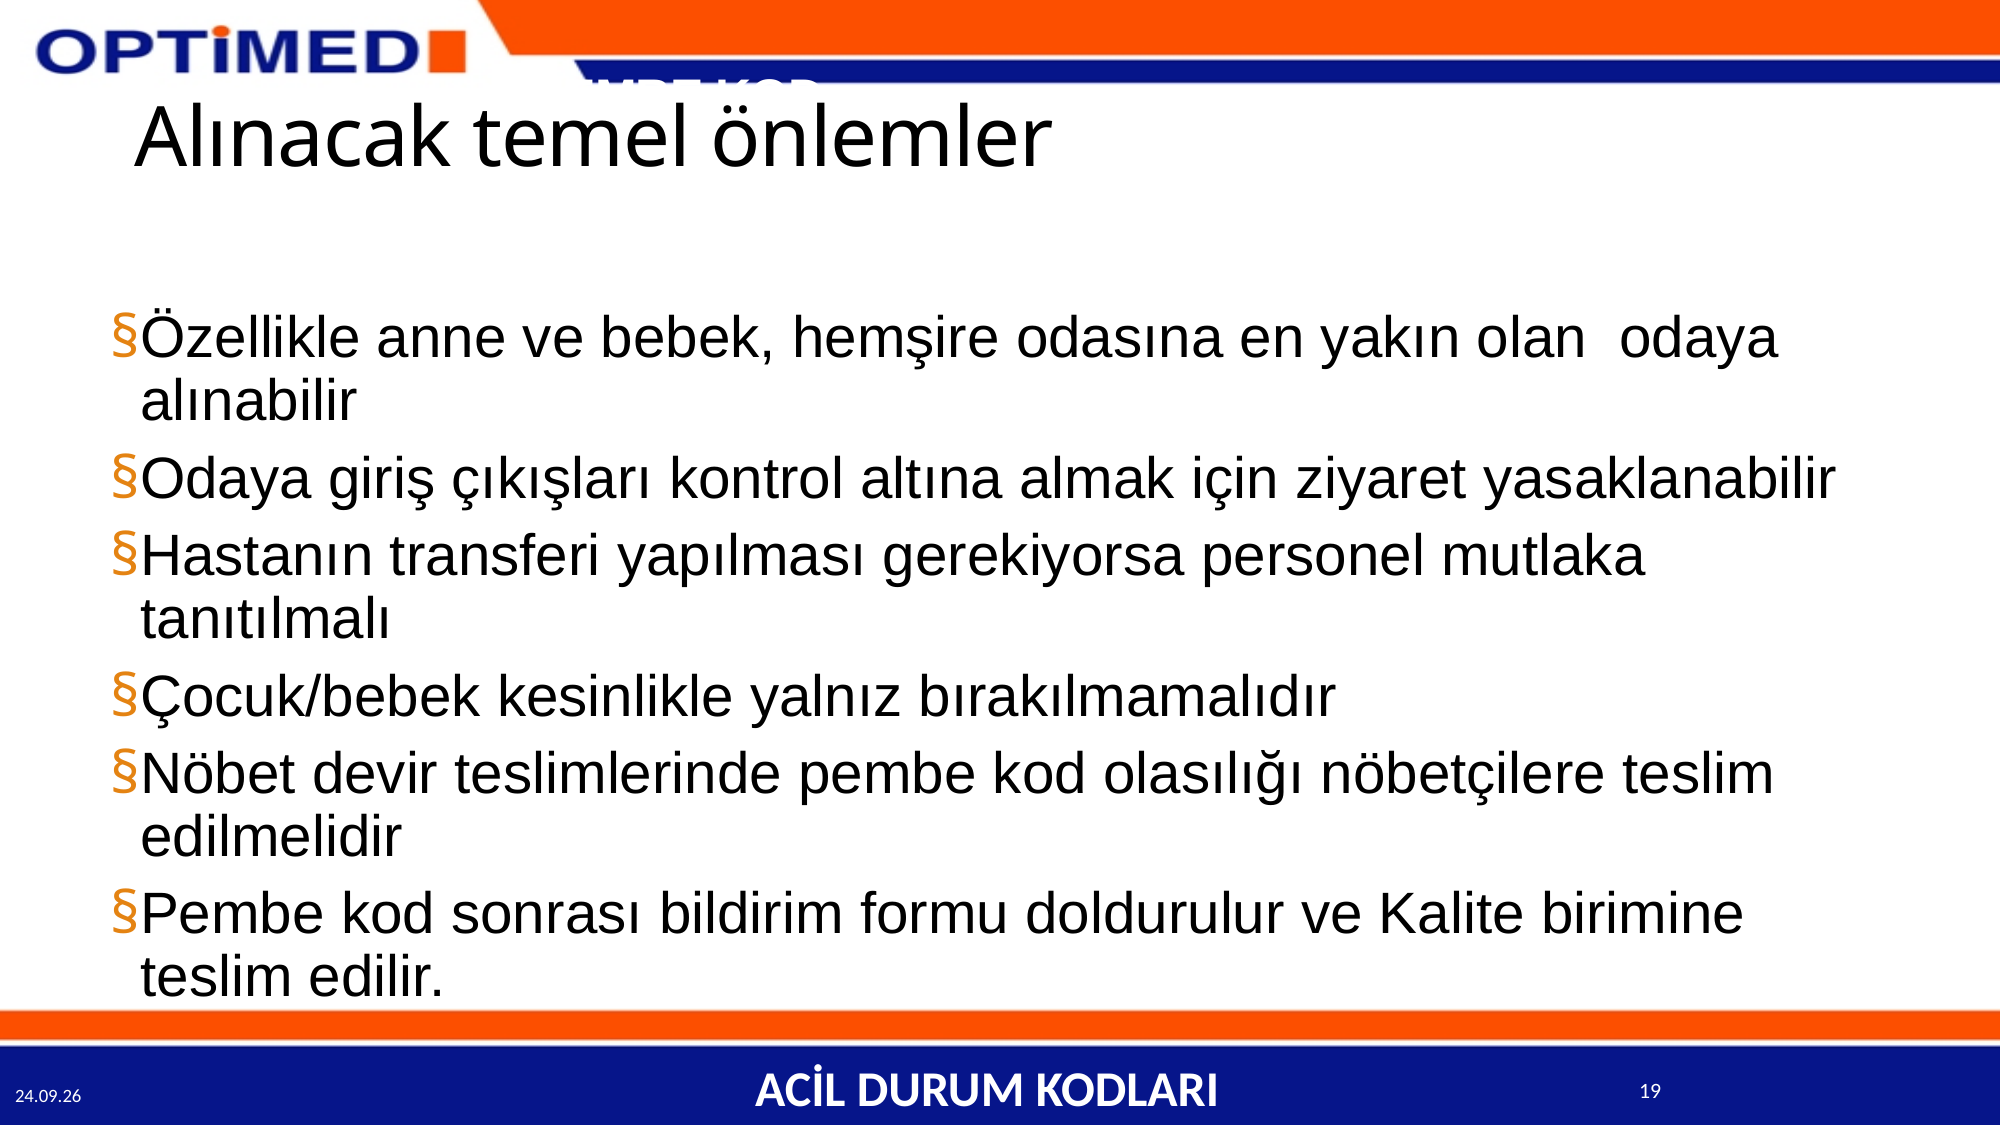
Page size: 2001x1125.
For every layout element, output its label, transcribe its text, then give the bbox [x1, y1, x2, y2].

text_box Alınacak temel önlemler [134, 36, 1597, 247]
text_box ACİL DURUM KODLARI [350, 1049, 1625, 1125]
picture [0, 0, 2000, 1125]
text_box [0, 196, 1977, 1120]
text_box 12.10.2021 [0, 1065, 350, 1125]
title PEMBE KOD [515, 7, 1961, 62]
text_box Özellikle anne ve bebek, hemşire odasına en yakın olan odaya alınabilir Odaya giriş çıkışları kontrol altına almak için ziyaret yasaklanabilir Hastanın transferi yapılması gerekiyorsa personel mutlaka tanıtılmalı Çocuk/bebek kesinlikle yalnız bırakılmamalıdır Nöbet devir teslimlerinde pembe kod olasılığı nöbetçilere teslim edilmelidir Pembe kod sonrası bildirim formu doldurulur ve Kalite birimine teslim edilir. [110, 307, 1898, 961]
picture [966, 529, 1034, 596]
